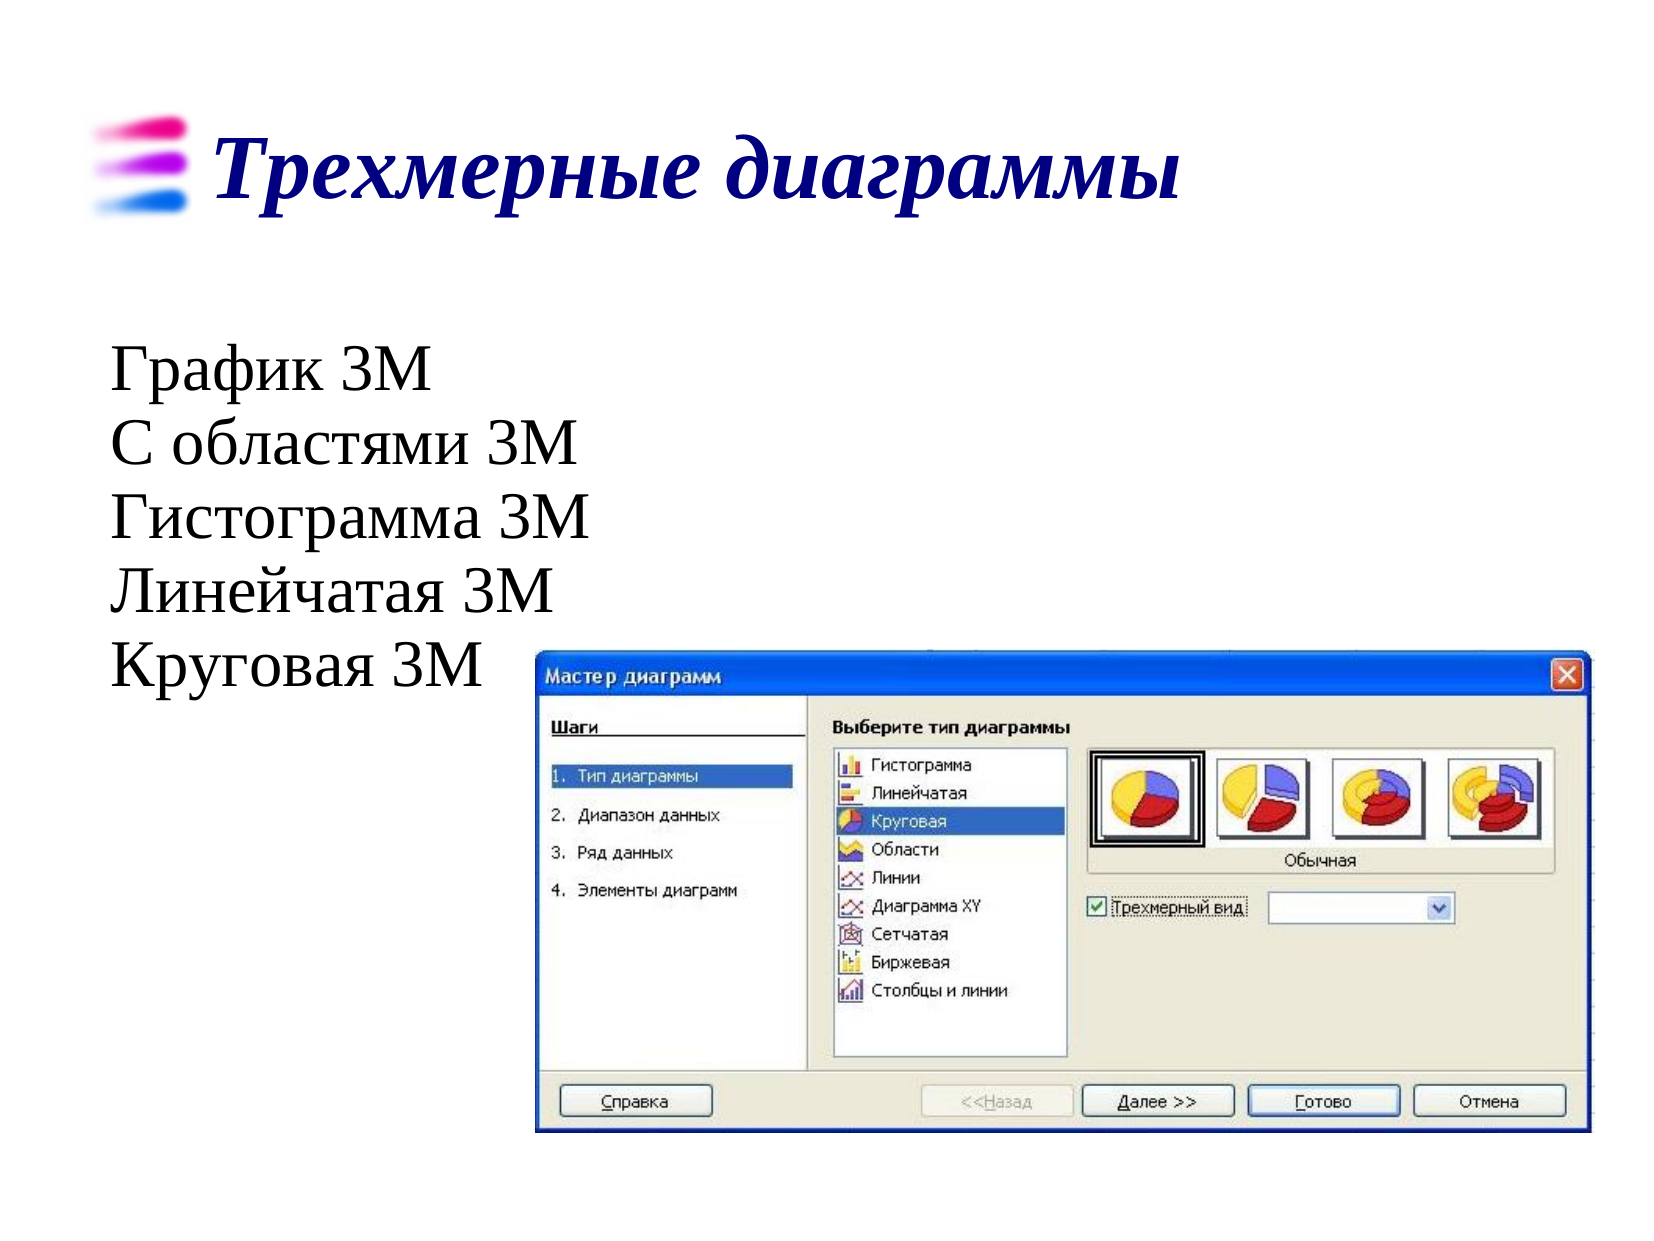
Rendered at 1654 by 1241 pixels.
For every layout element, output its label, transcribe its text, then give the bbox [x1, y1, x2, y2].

subtitle График 3М С областями 3М Гистограмма 3М Линейчатая 3М Круговая 3М [93, 234, 1506, 798]
picture [535, 649, 1595, 1133]
title Трехмерные диаграммы [209, 71, 1531, 264]
picture [83, 110, 192, 224]
